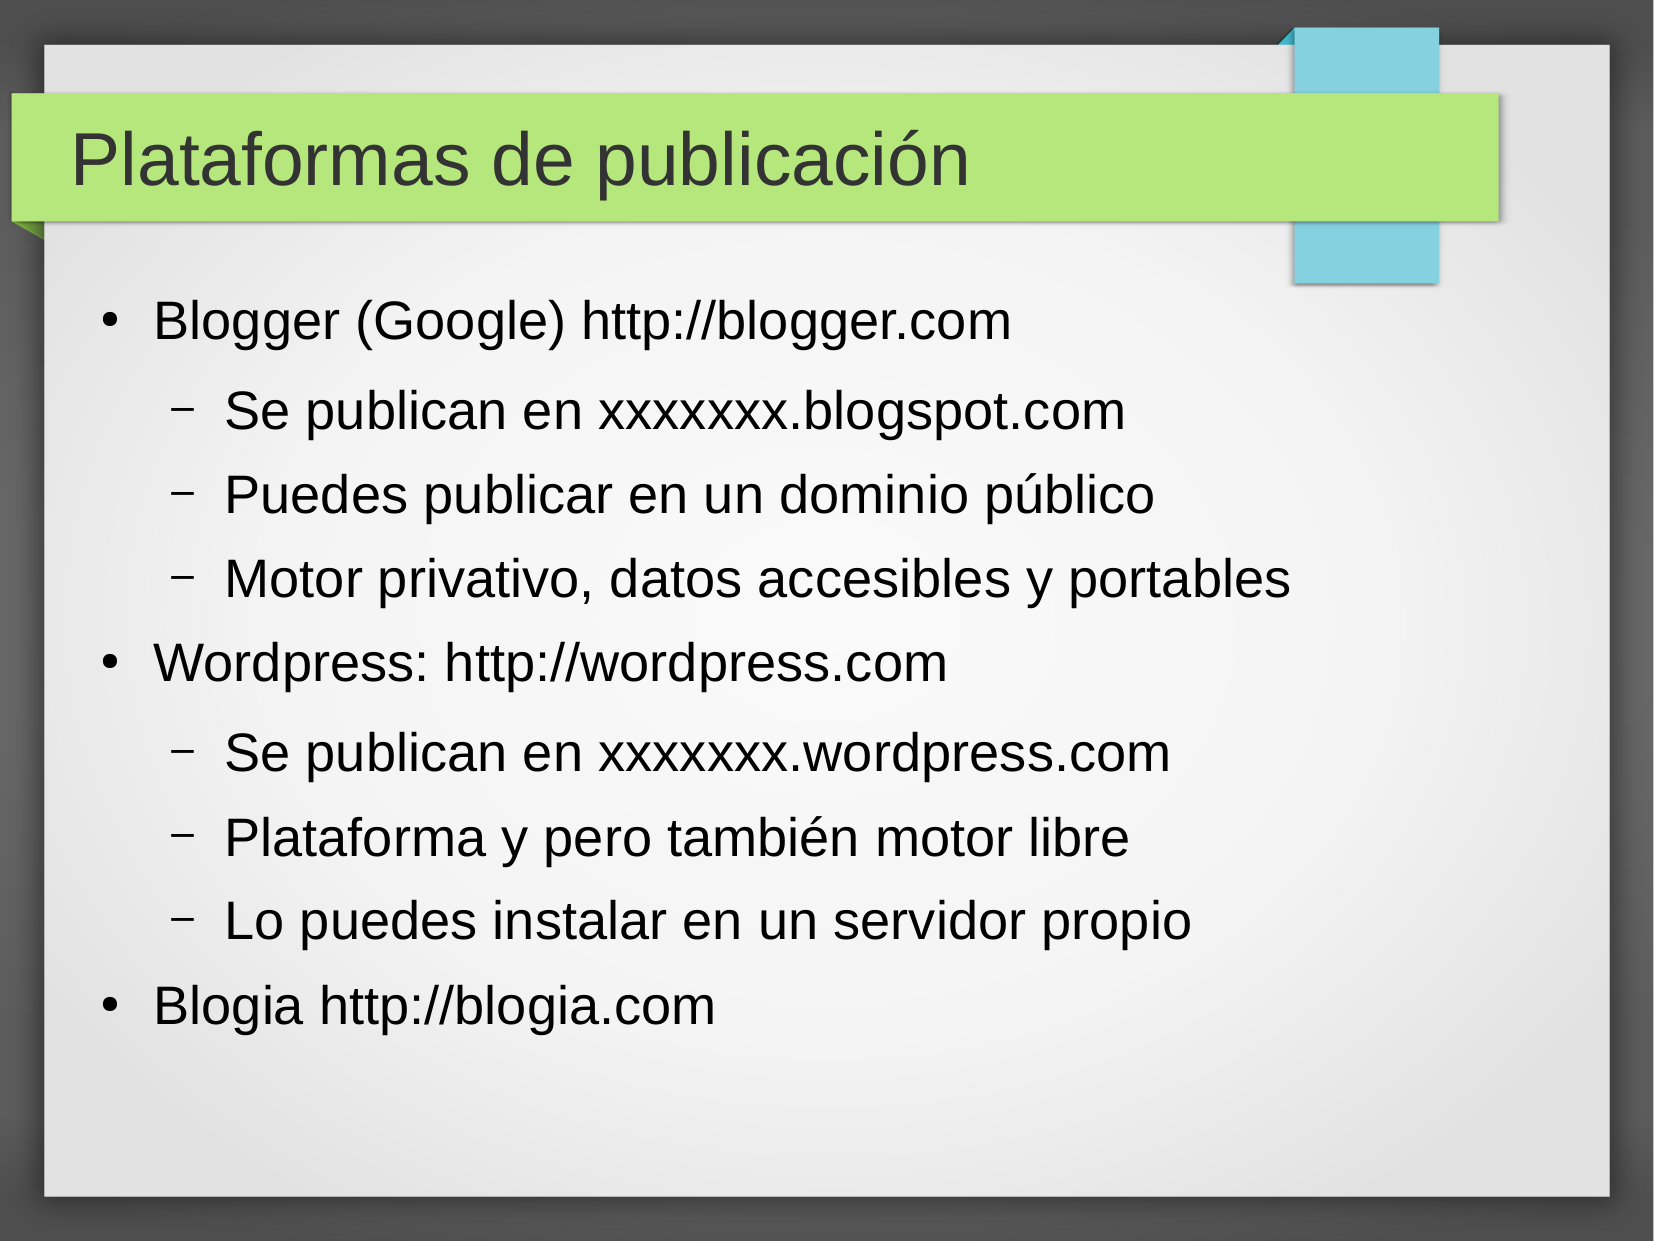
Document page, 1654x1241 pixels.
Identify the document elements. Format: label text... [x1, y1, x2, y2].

picture [0, 0, 1654, 1241]
list Blogger (Google) http://blogger.com Se publican en xxxxxxx.blogspot.com Puedes publicar en un dominio público Motor privativo, datos accesibles y portables Wordpress: http://wordpress.com Se publican en xxxxxxx.wordpress.com Plataforma y pero también motor libre Lo puedes instalar en un servidor propio Blogia http://blogia.com [82, 290, 1571, 1109]
title Plataformas de publicación [70, 106, 1229, 213]
